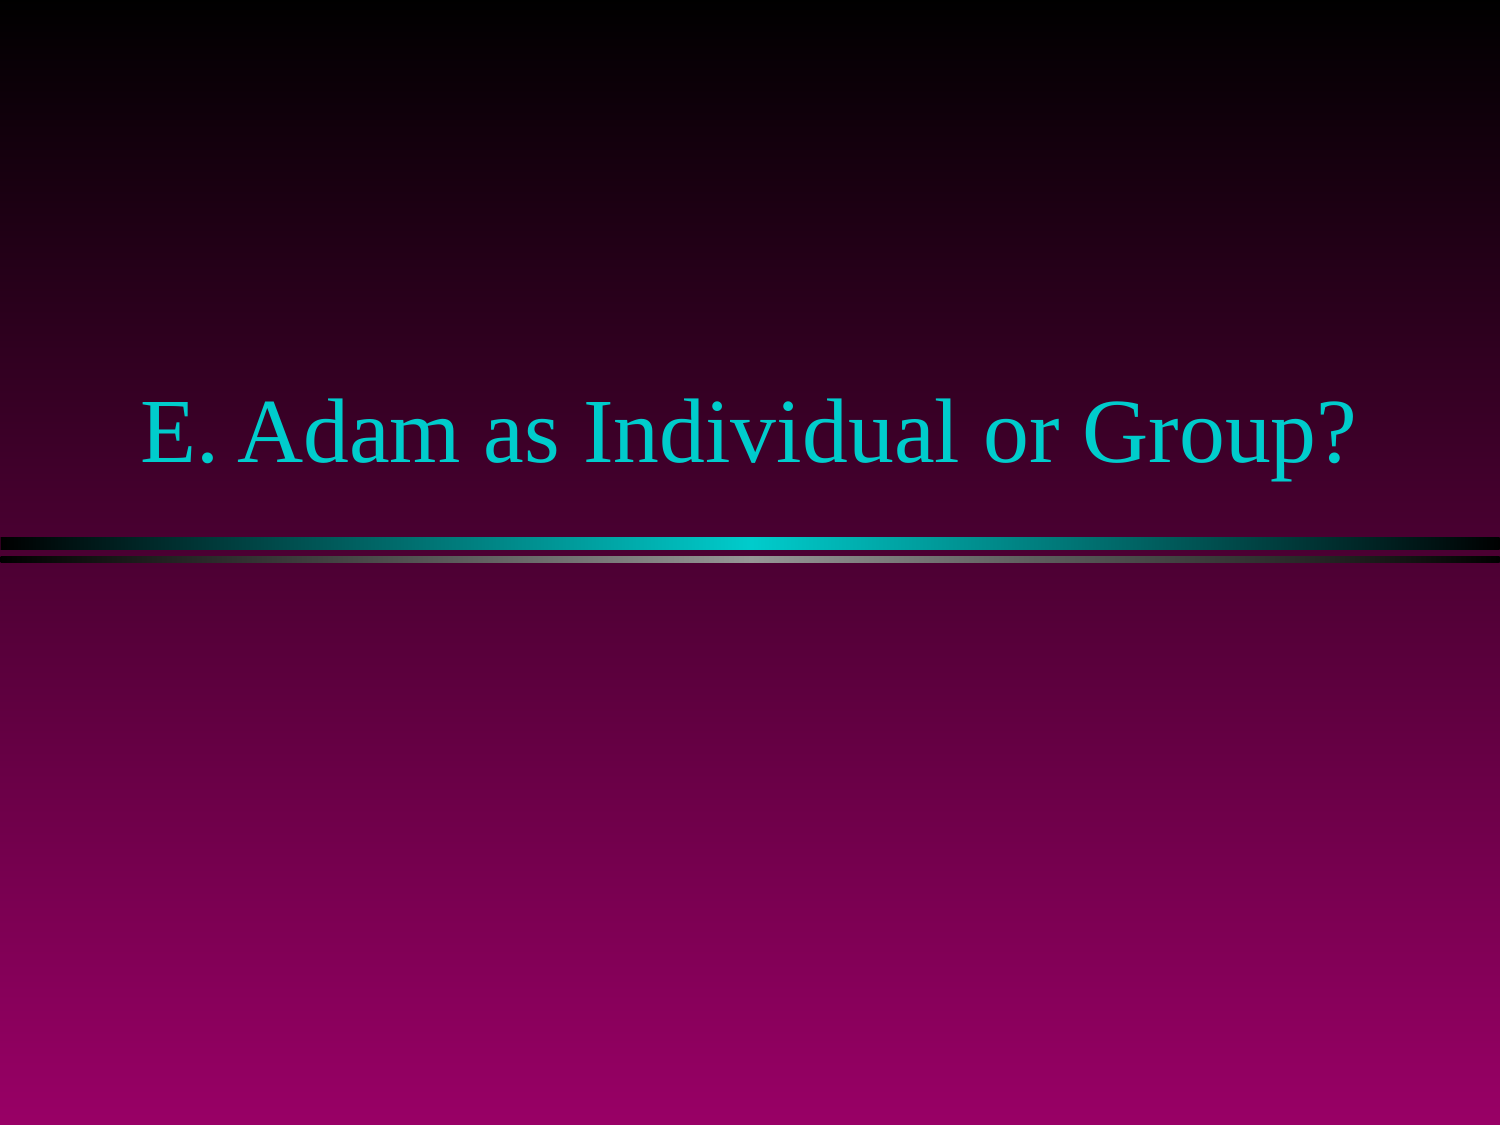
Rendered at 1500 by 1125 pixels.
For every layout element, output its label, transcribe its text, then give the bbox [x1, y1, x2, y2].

title E. Adam as Individual or Group? [112, 337, 1388, 525]
